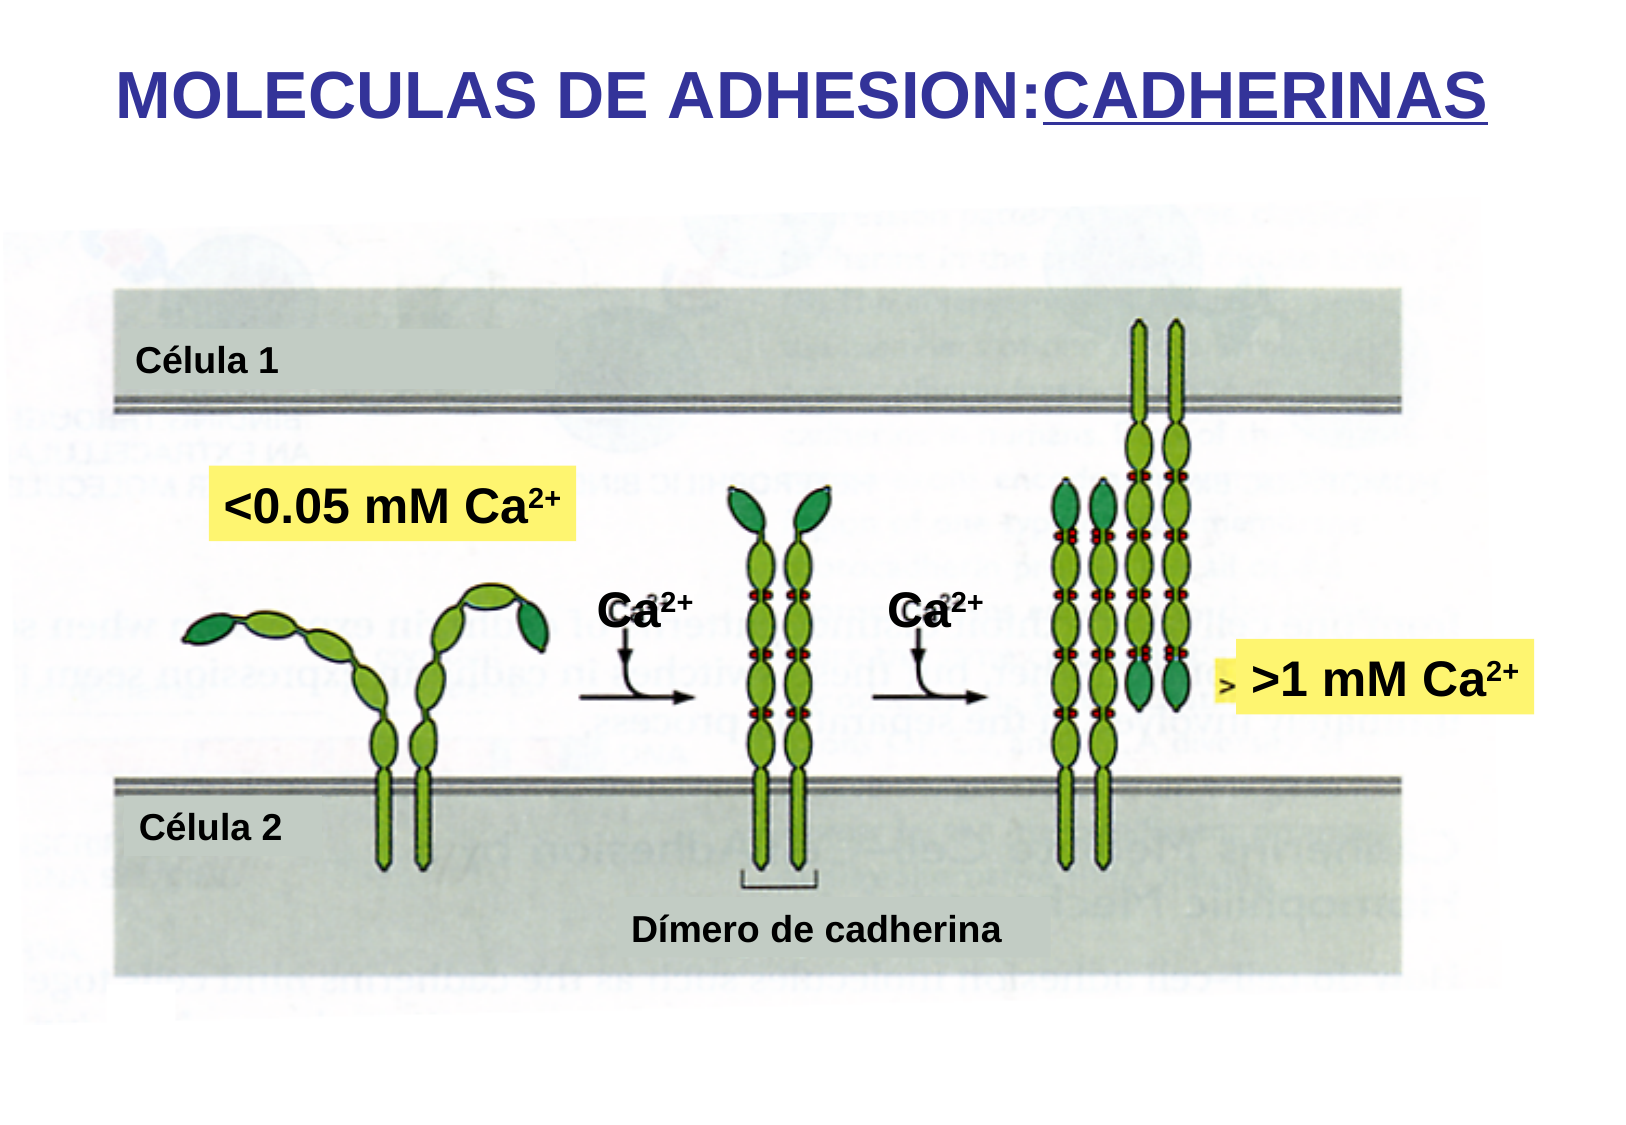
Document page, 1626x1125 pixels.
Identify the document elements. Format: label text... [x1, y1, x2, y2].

text_box Célula 1 [120, 328, 555, 389]
text_box Ca2+ [581, 570, 709, 646]
text_box >1 mM Ca2+ [1236, 638, 1535, 715]
text_box <0.05 mM Ca2+ [208, 465, 577, 542]
text_box MOLECULAS DE ADHESION:CADHERINAS [21, 43, 1583, 140]
picture [3, 197, 1504, 1025]
text_box Célula 2 [123, 795, 323, 856]
text_box Dímero de cadherina [616, 897, 1051, 958]
text_box Ca2+ [872, 569, 999, 645]
